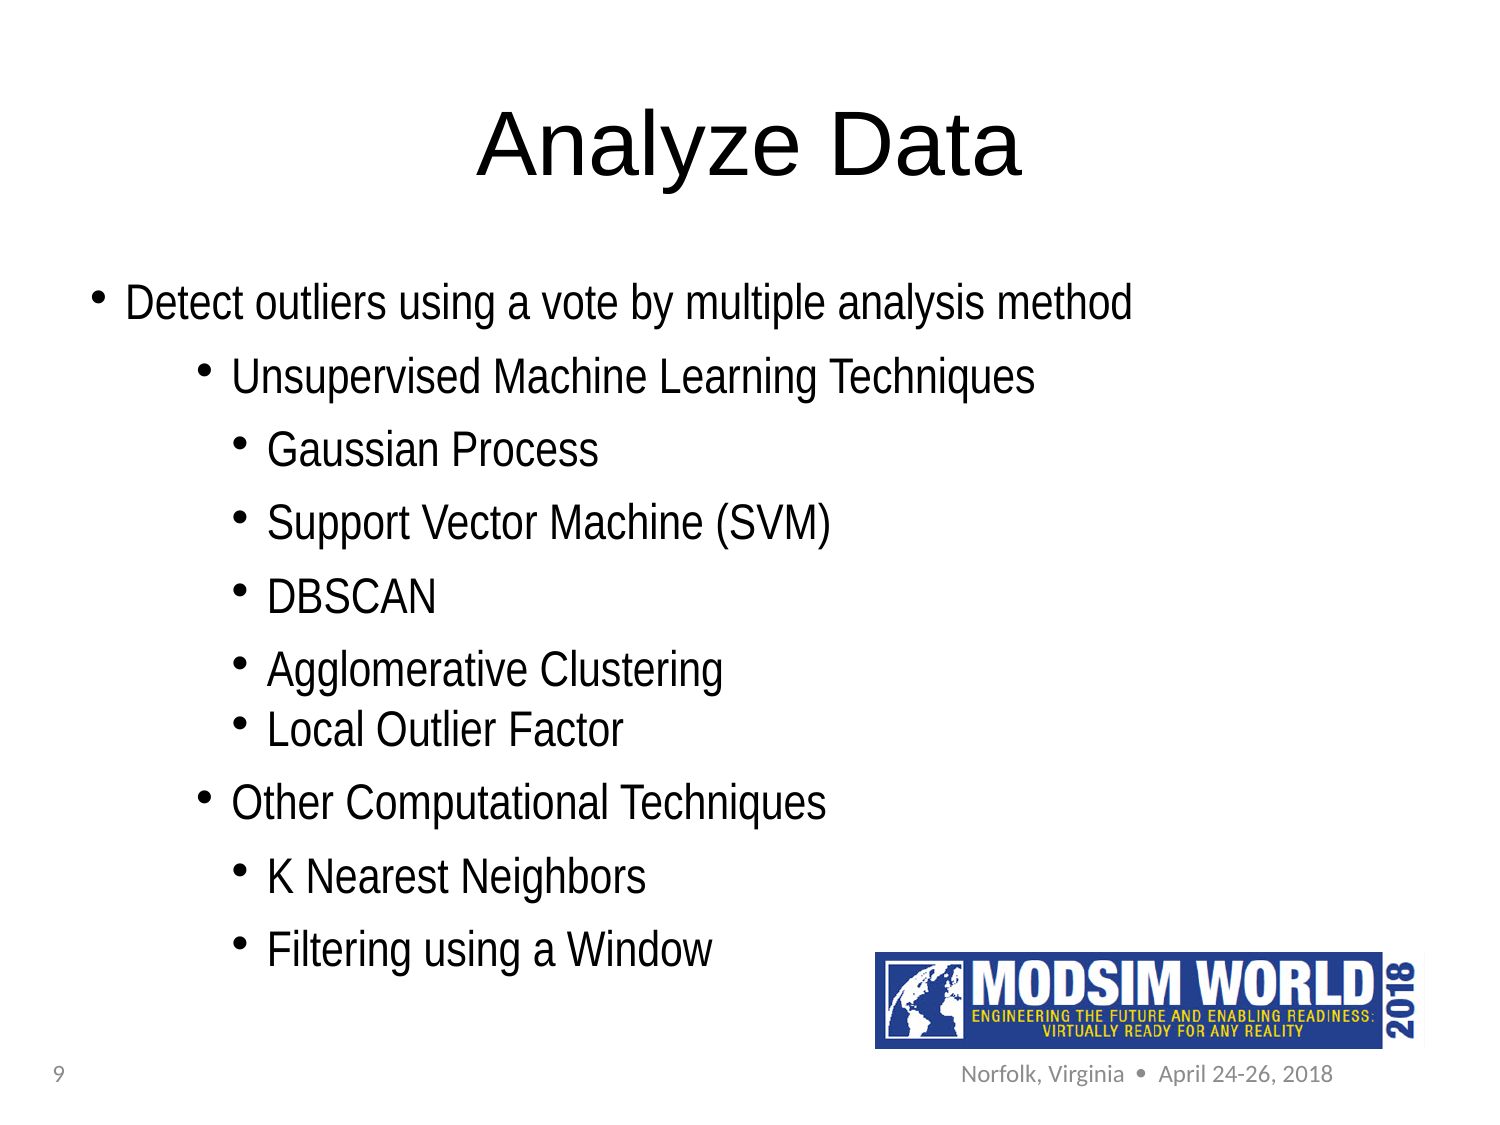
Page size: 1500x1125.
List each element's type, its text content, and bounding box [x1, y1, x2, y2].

text_box Analyze Data [74, 45, 1425, 233]
picture [875, 1005, 1425, 1042]
text_box Detect outliers using a vote by multiple analysis method Unsupervised Machine Learning Techniques Gaussian Process Support Vector Machine (SVM) DBSCAN Agglomerative Clustering Local Outlier Factor Other Computational Techniques K Nearest Neighbors Filtering using a Window [74, 262, 1425, 1005]
text_box <number> [37, 1042, 388, 1103]
text_box Norfolk, Virginia  April 24-26, 2018 [874, 1042, 1427, 1103]
